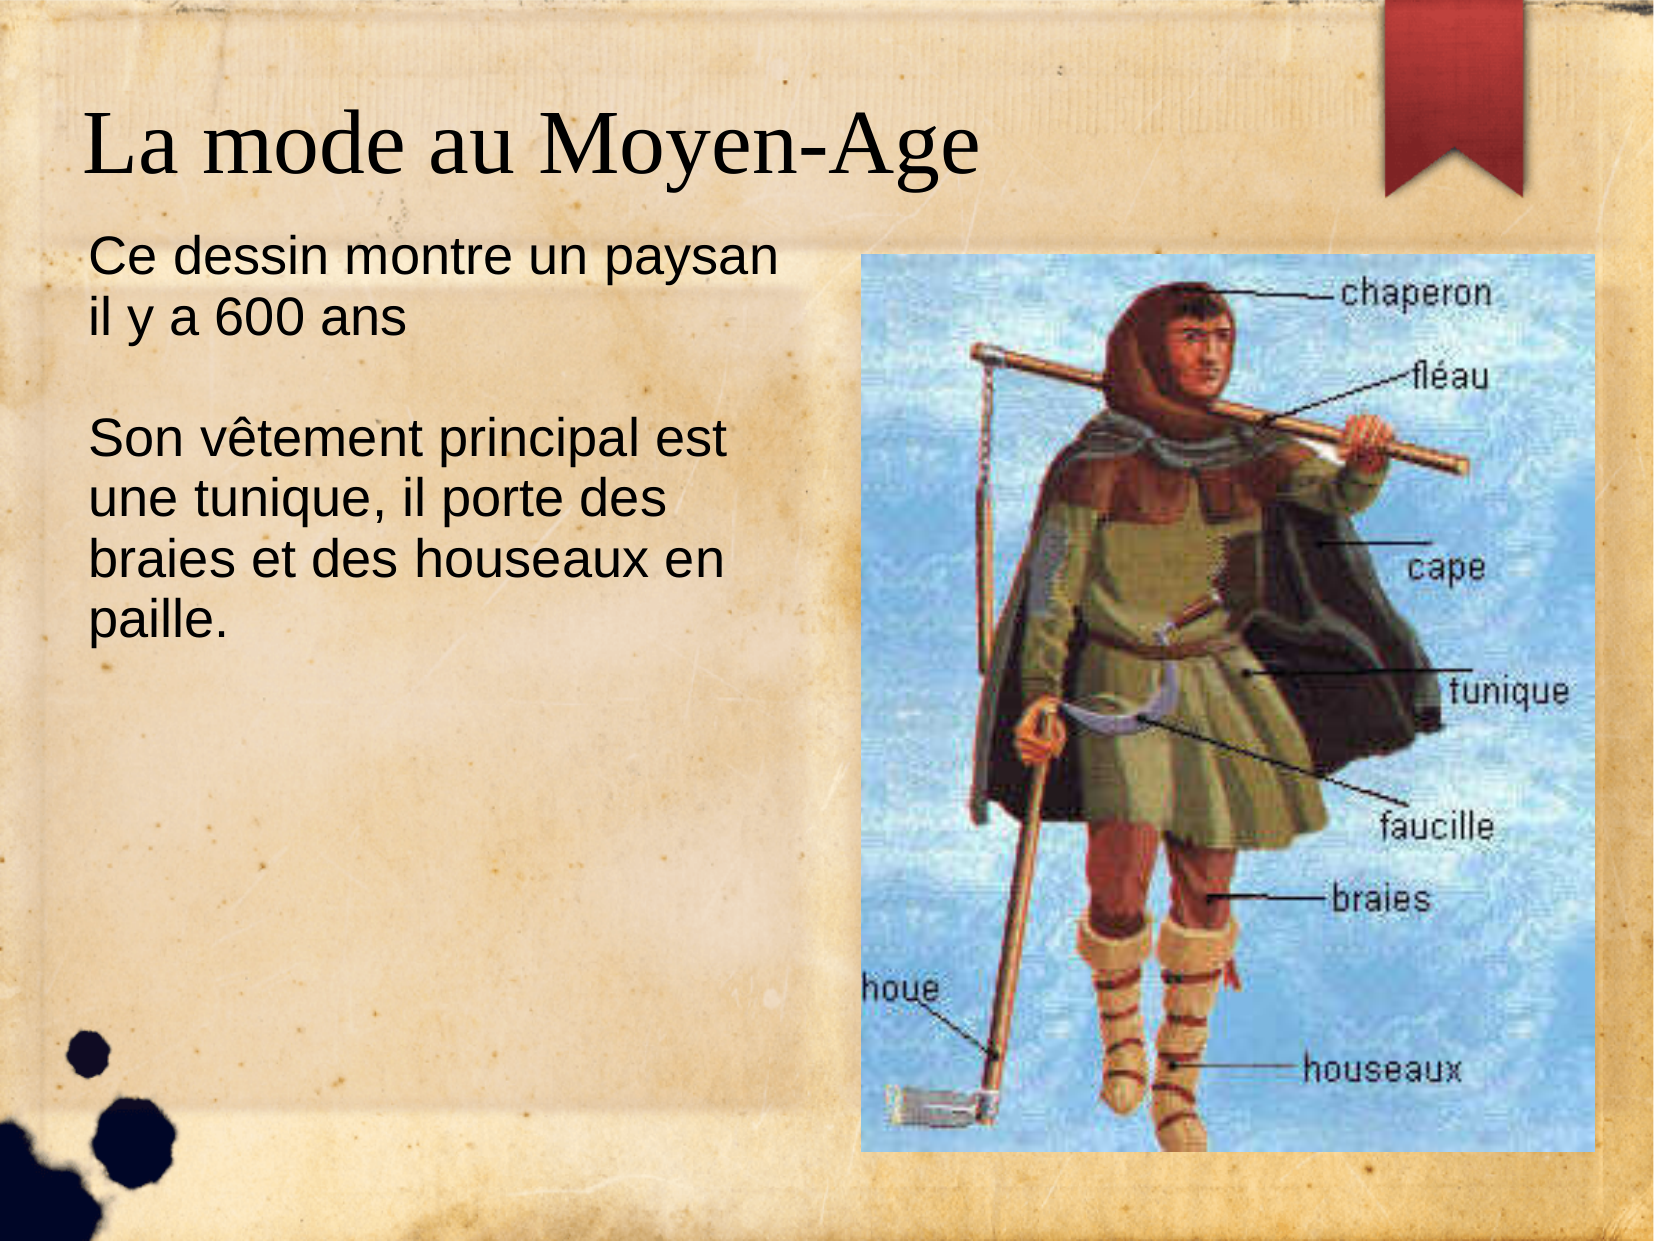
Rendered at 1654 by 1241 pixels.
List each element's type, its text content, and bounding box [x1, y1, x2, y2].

list Ce dessin montre un paysan il y a 600 ans Son vêtement principal est une tunique, il porte des braies et des houseaux en paille. [88, 225, 798, 1063]
title La mode au Moyen-Age [82, 49, 1347, 237]
picture [0, 0, 1654, 1241]
